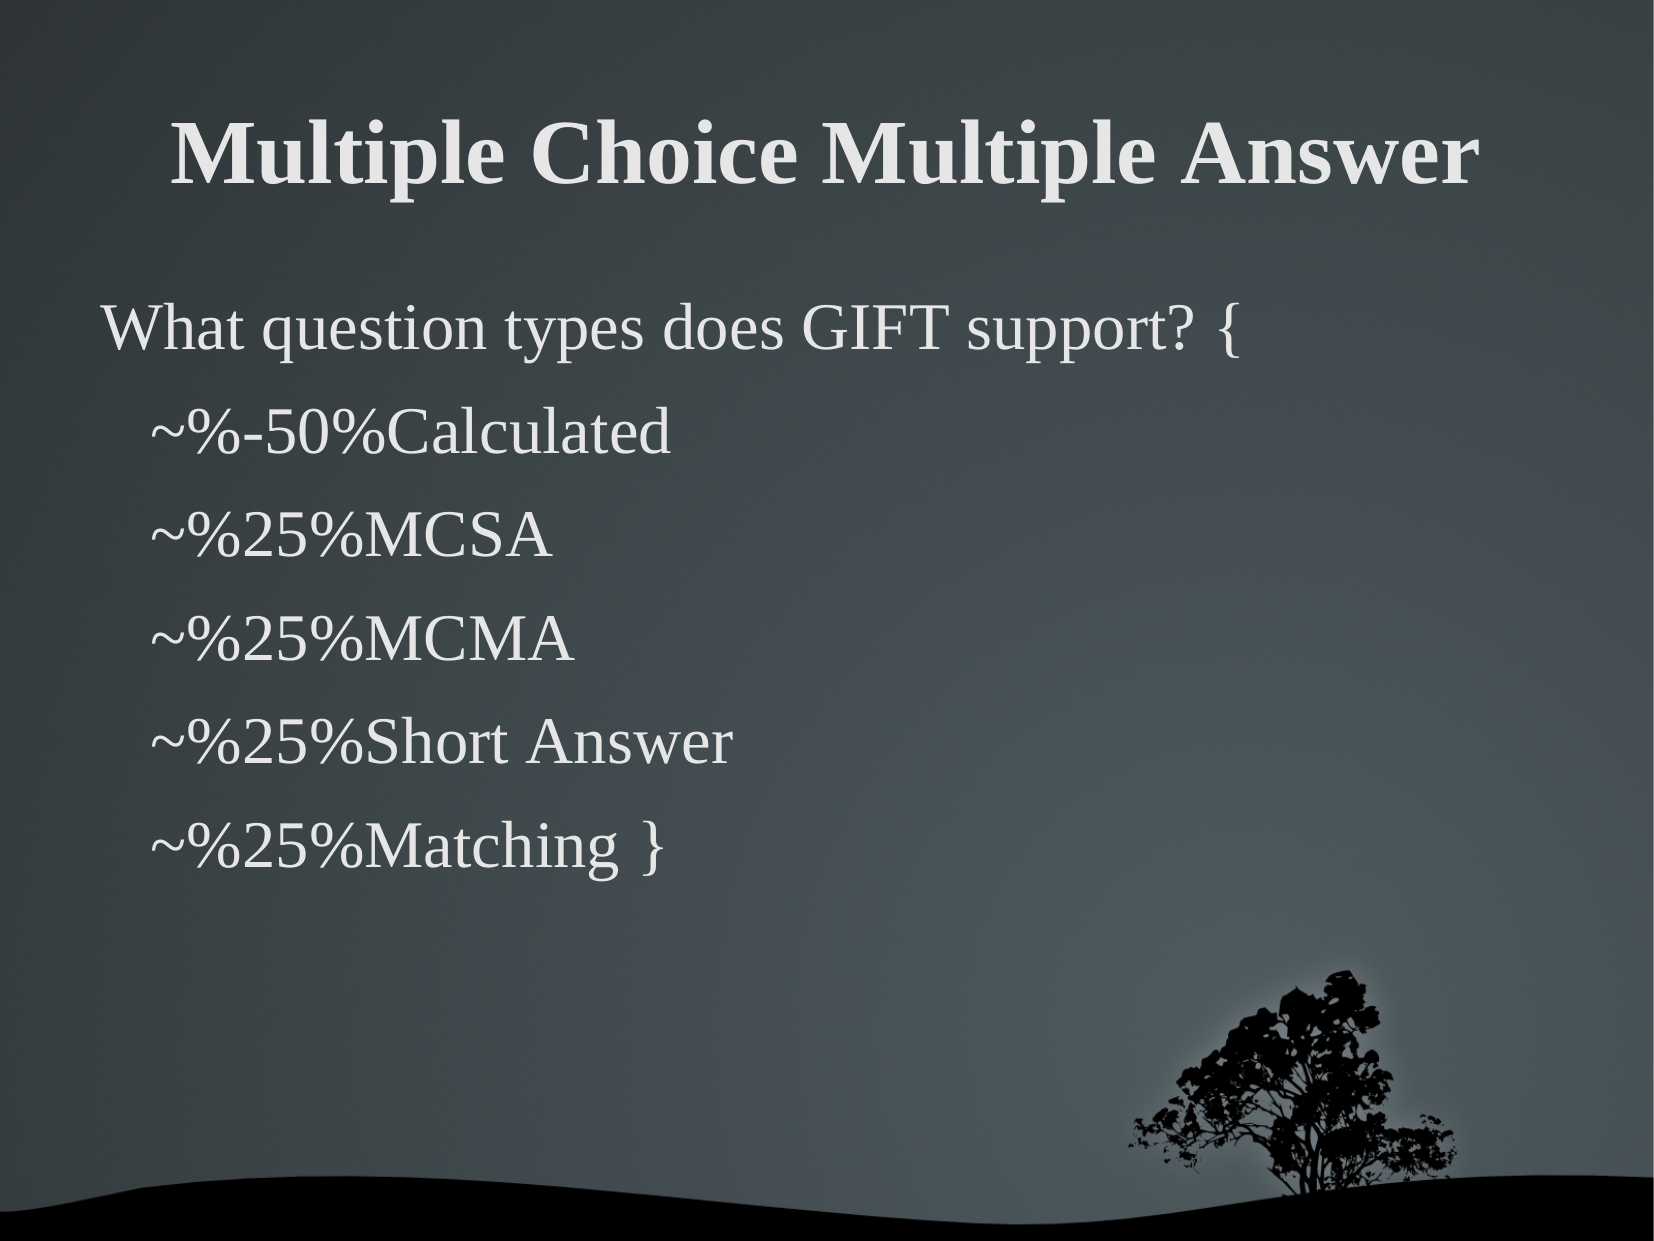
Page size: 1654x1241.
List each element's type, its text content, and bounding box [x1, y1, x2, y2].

list What question types does GIFT support? { ~%-50%Calculated ~%25%MCSA ~%25%MCMA ~%25%Short Answer ~%25%Matching } [82, 290, 1571, 1094]
title Multiple Choice Multiple Answer [82, 56, 1571, 250]
picture [0, 0, 1654, 1241]
